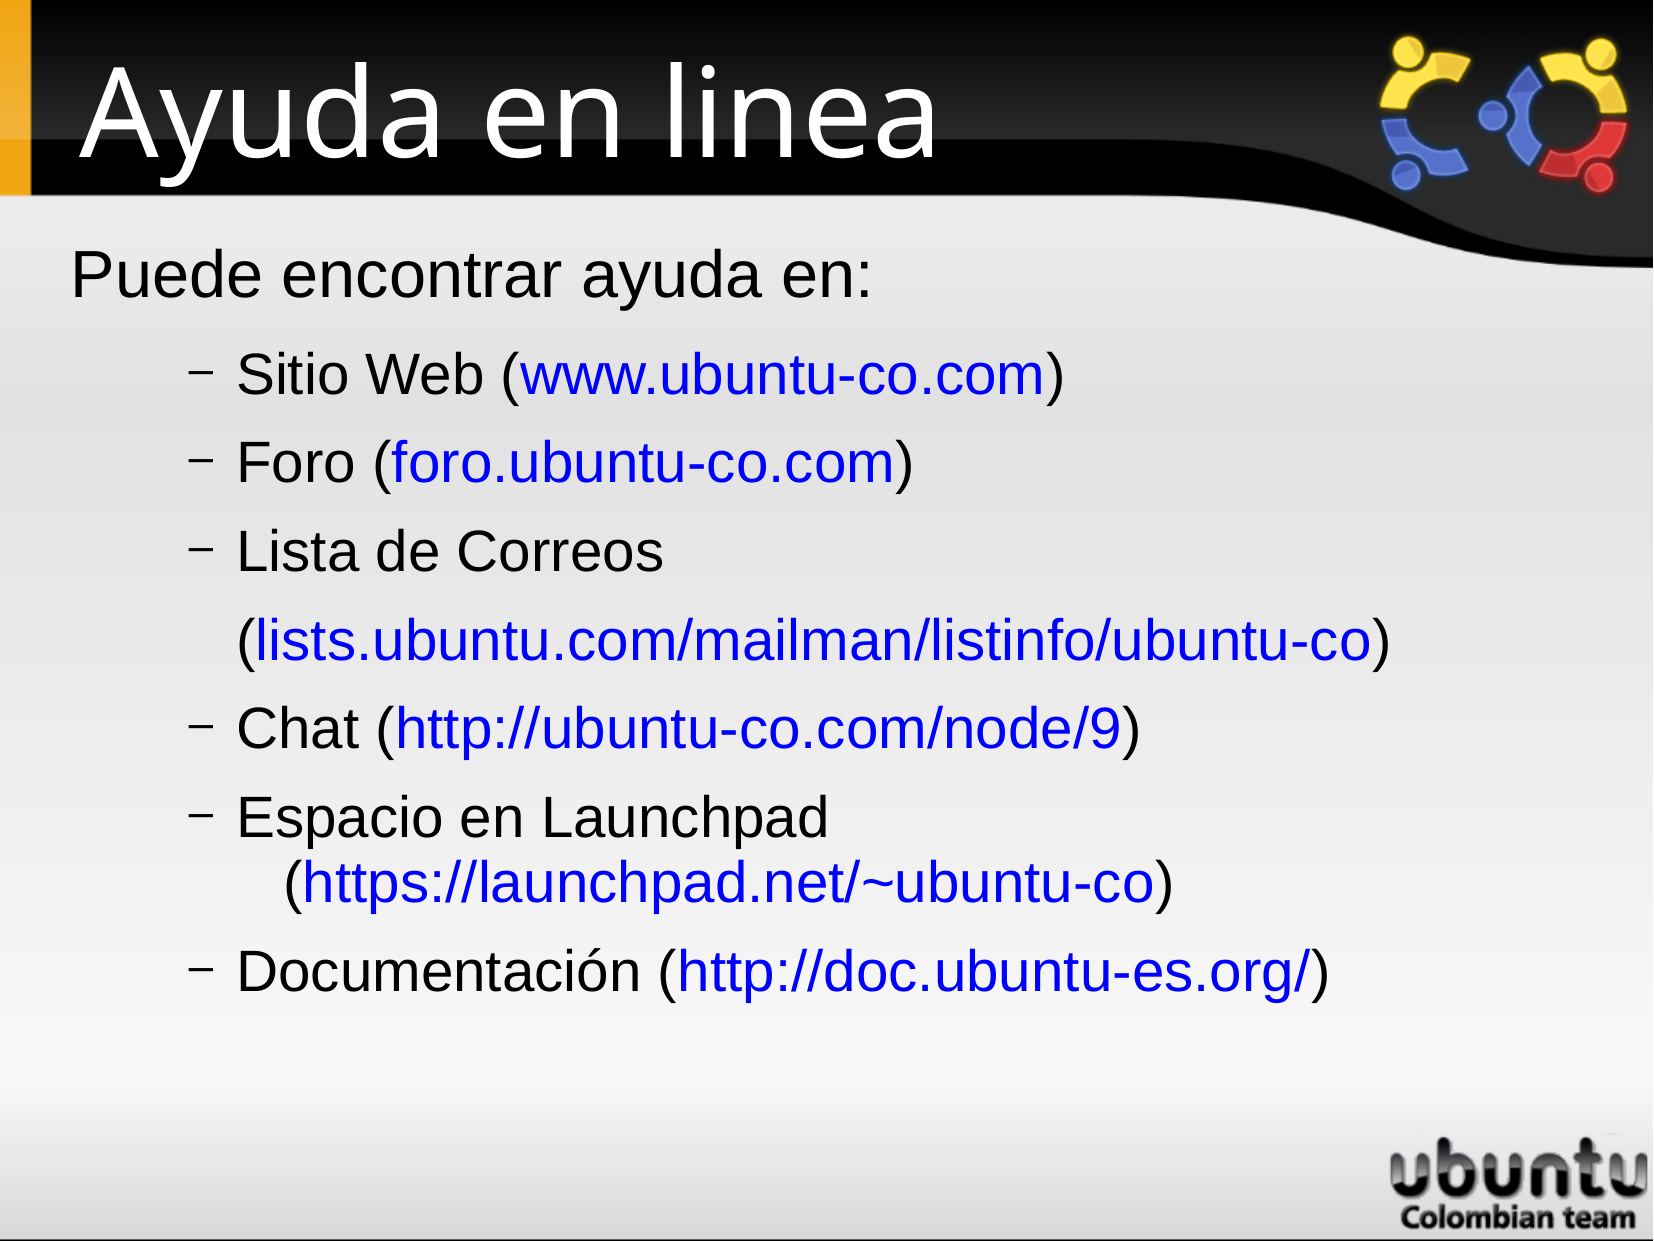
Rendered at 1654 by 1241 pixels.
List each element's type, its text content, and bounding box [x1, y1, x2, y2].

picture [0, 1102, 1653, 1241]
text_box Ayuda en linea [64, 16, 1329, 156]
list Puede encontrar ayuda en: Sitio Web (www.ubuntu-co.com) Foro (foro.ubuntu-co.com) Lista de Correos (lists.ubuntu.com/mailman/listinfo/ubuntu-co) Chat (http://ubuntu-co.com/node/9) Espacio en Launchpad (https://launchpad.net/~ubuntu-co) Documentación (http://doc.ubuntu-es.org/) [0, 237, 1654, 1102]
picture [0, 0, 1653, 237]
